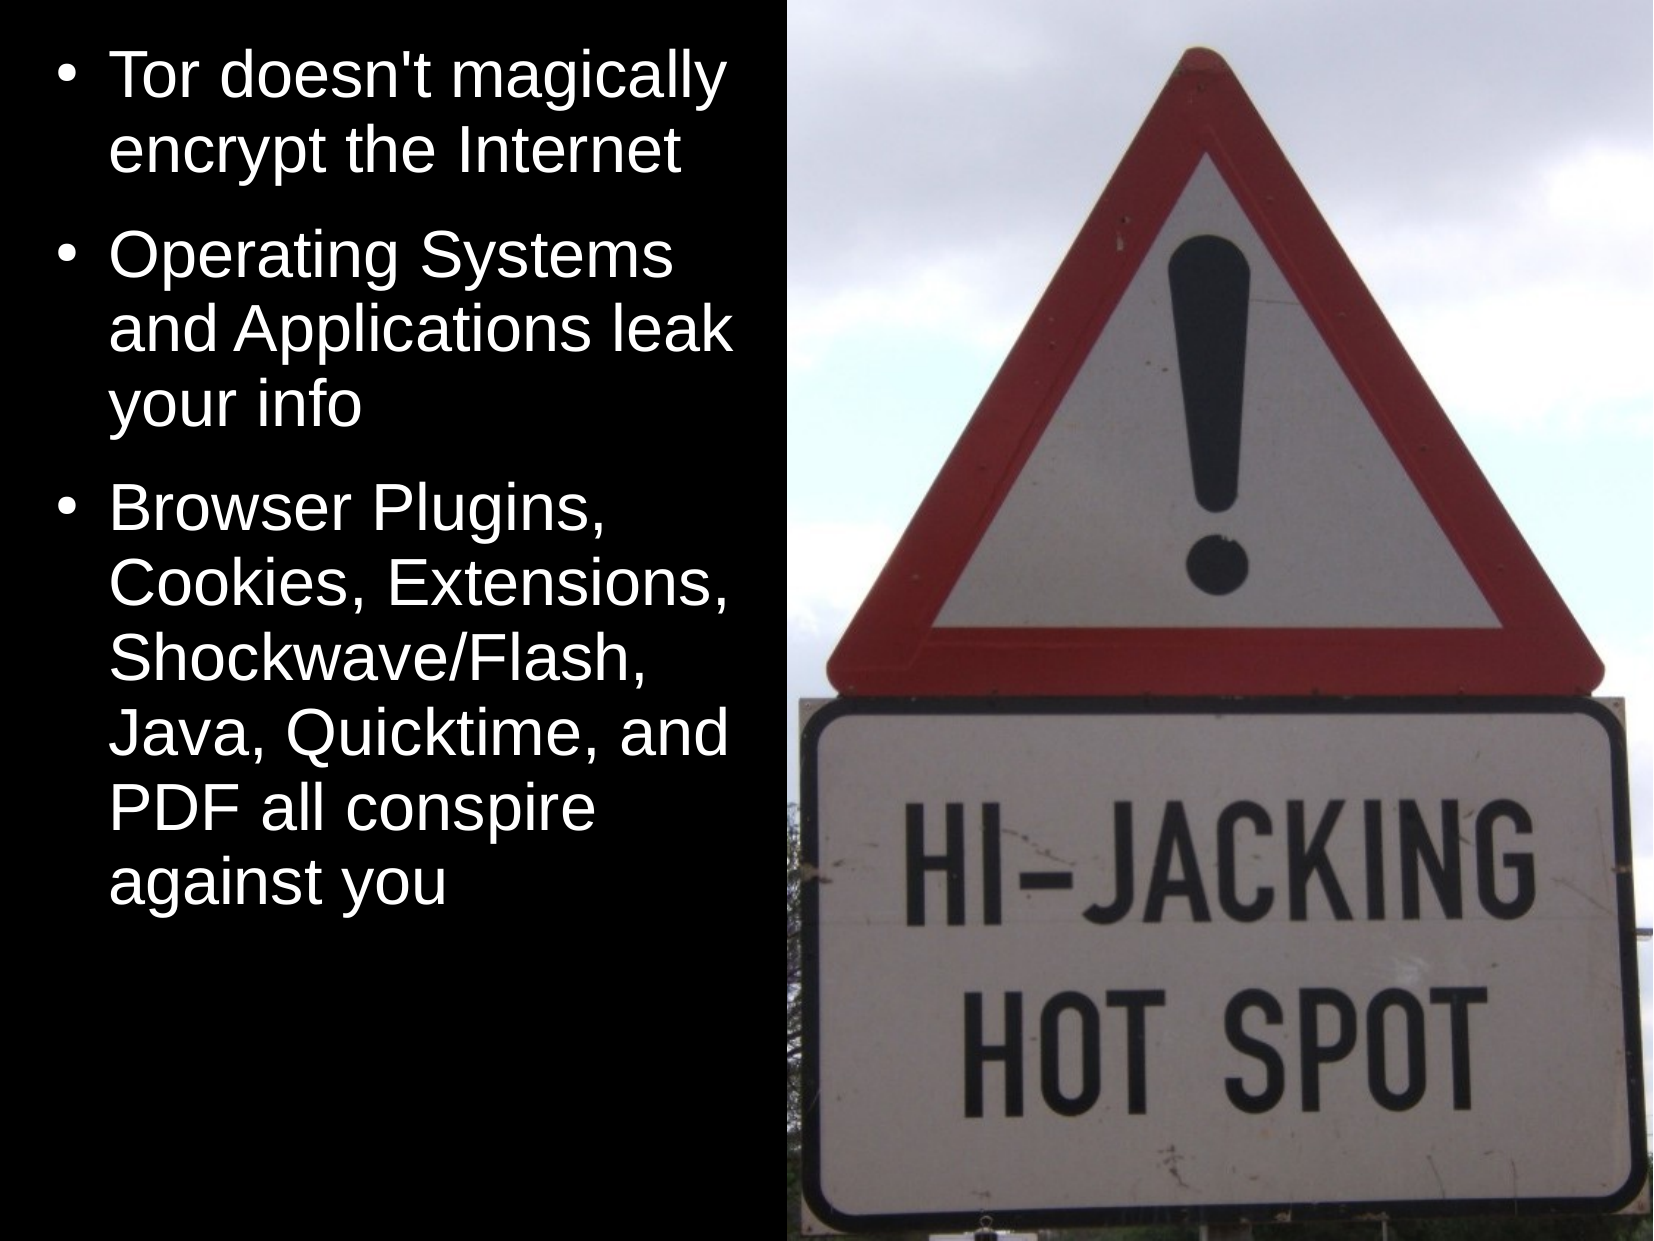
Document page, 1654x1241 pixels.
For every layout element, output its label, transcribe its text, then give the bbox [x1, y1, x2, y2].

list Tor doesn't magically encrypt the Internet Operating Systems and Applications leak your info Browser Plugins, Cookies, Extensions, Shockwave/Flash, Java, Quicktime, and PDF all conspire against you [37, 37, 787, 920]
picture [787, 0, 1653, 1241]
text_box [0, 0, 751, 1241]
